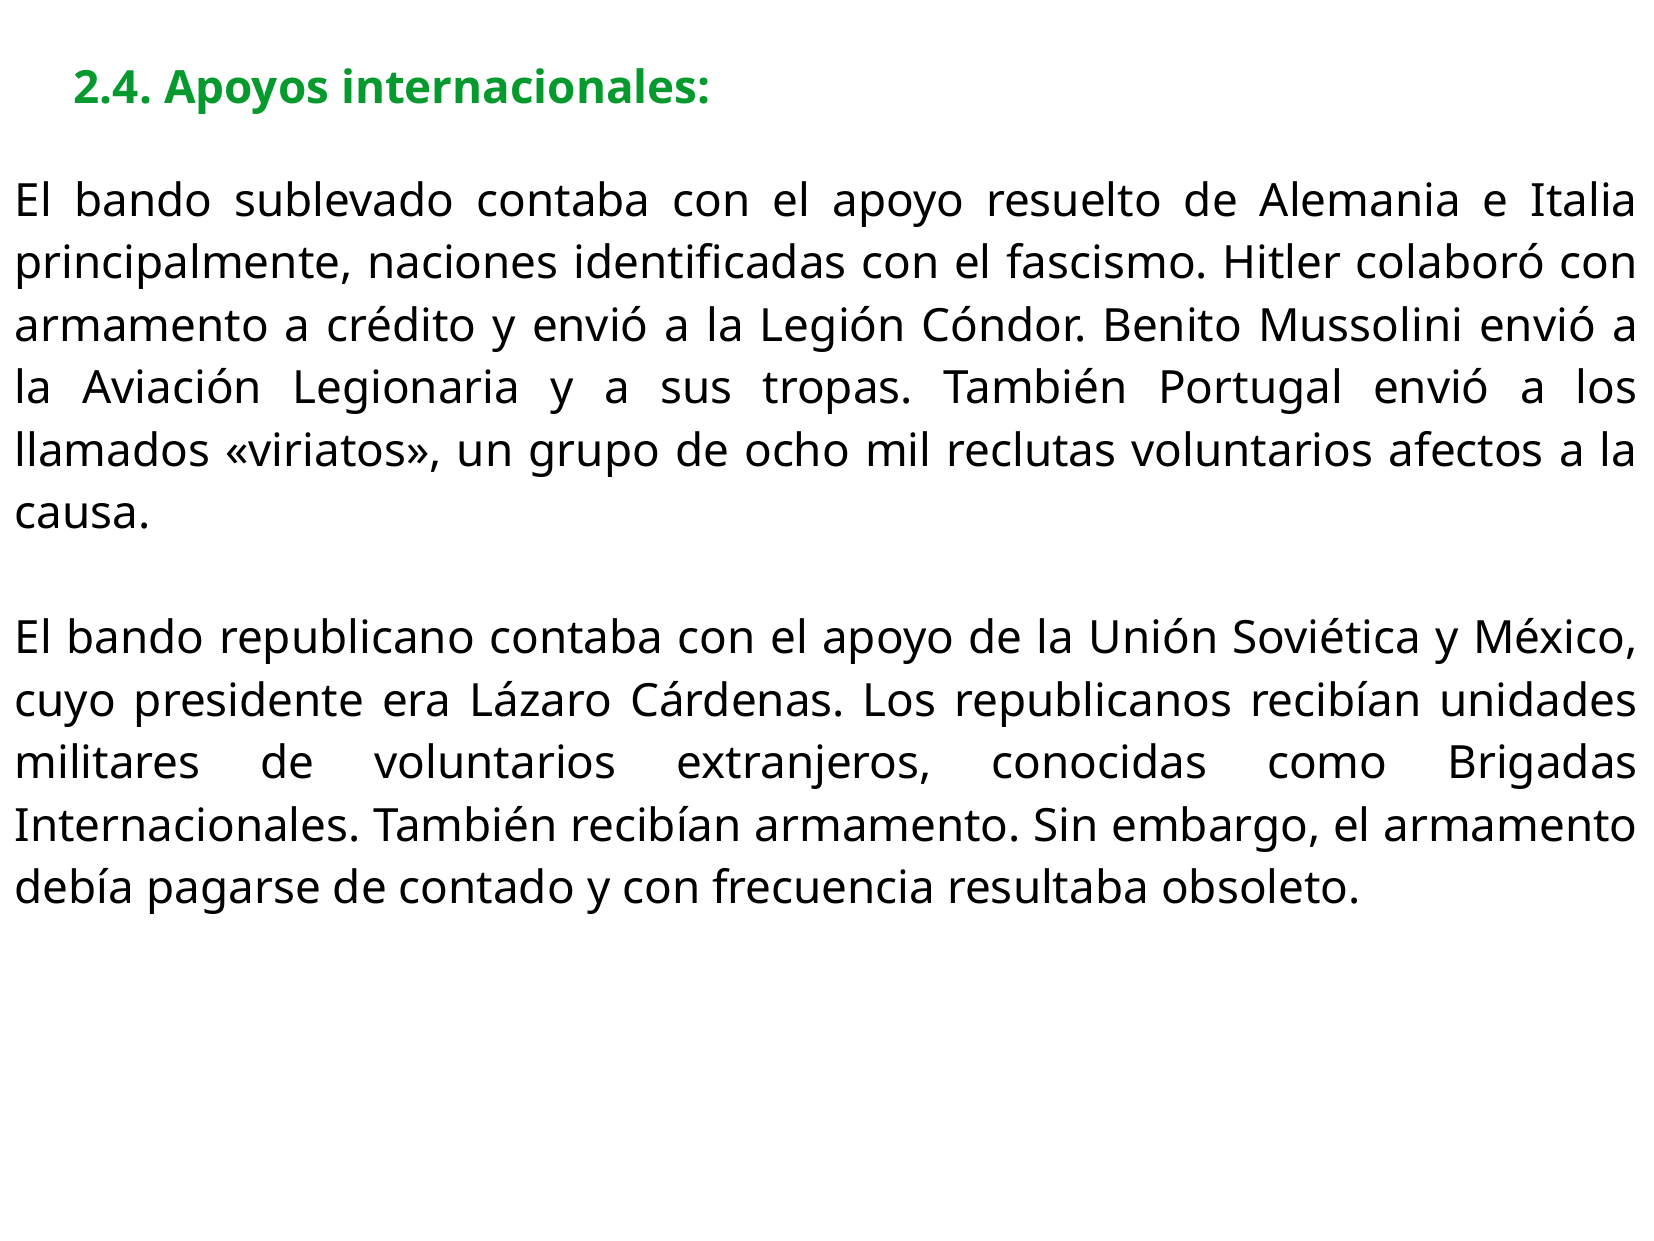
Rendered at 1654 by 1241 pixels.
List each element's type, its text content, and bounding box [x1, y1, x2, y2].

text_box El bando sublevado contaba con el apoyo resuelto de Alemania e Italia principalmente, naciones identificadas con el fascismo. Hitler colaboró con armamento a crédito y envió a la Legión Cóndor. Benito Mussolini envió a la Aviación Legionaria y a sus tropas. También Portugal envió a los llamados «viriatos», un grupo de ocho mil reclutas voluntarios afectos a la causa. El bando republicano contaba con el apoyo de la Unión Soviética y México, cuyo presidente era Lázaro Cárdenas. Los republicanos recibían unidades militares de voluntarios extranjeros, conocidas como Brigadas Internacionales. También recibían armamento. Sin embargo, el armamento debía pagarse de contado y con frecuencia resultaba obsoleto. [0, 159, 1654, 741]
text_box 2.4. Apoyos internacionales: [59, 47, 1123, 119]
